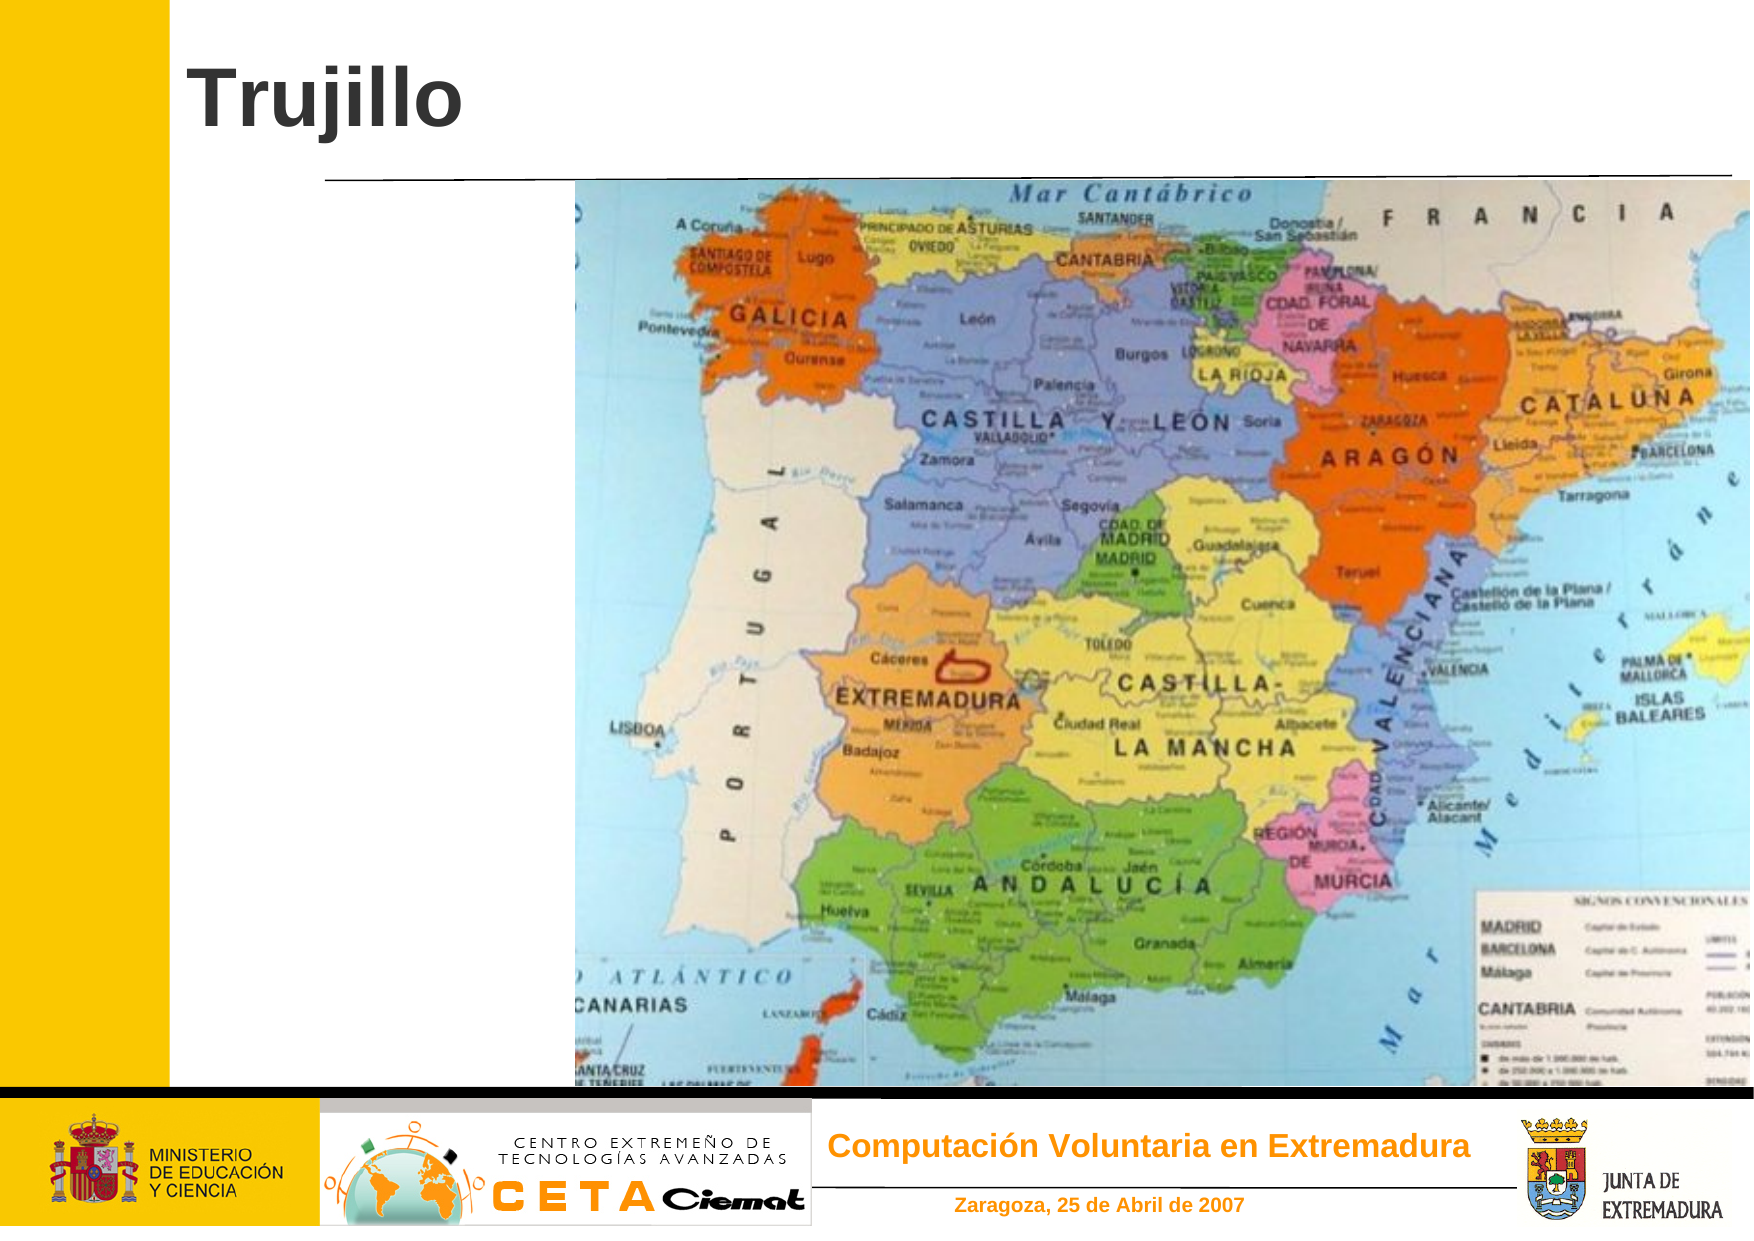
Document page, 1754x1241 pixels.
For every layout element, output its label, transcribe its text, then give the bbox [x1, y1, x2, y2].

title Trujillo [130, 0, 465, 193]
picture [575, 180, 1750, 1086]
picture [1517, 1109, 1732, 1227]
picture [0, 1098, 812, 1226]
